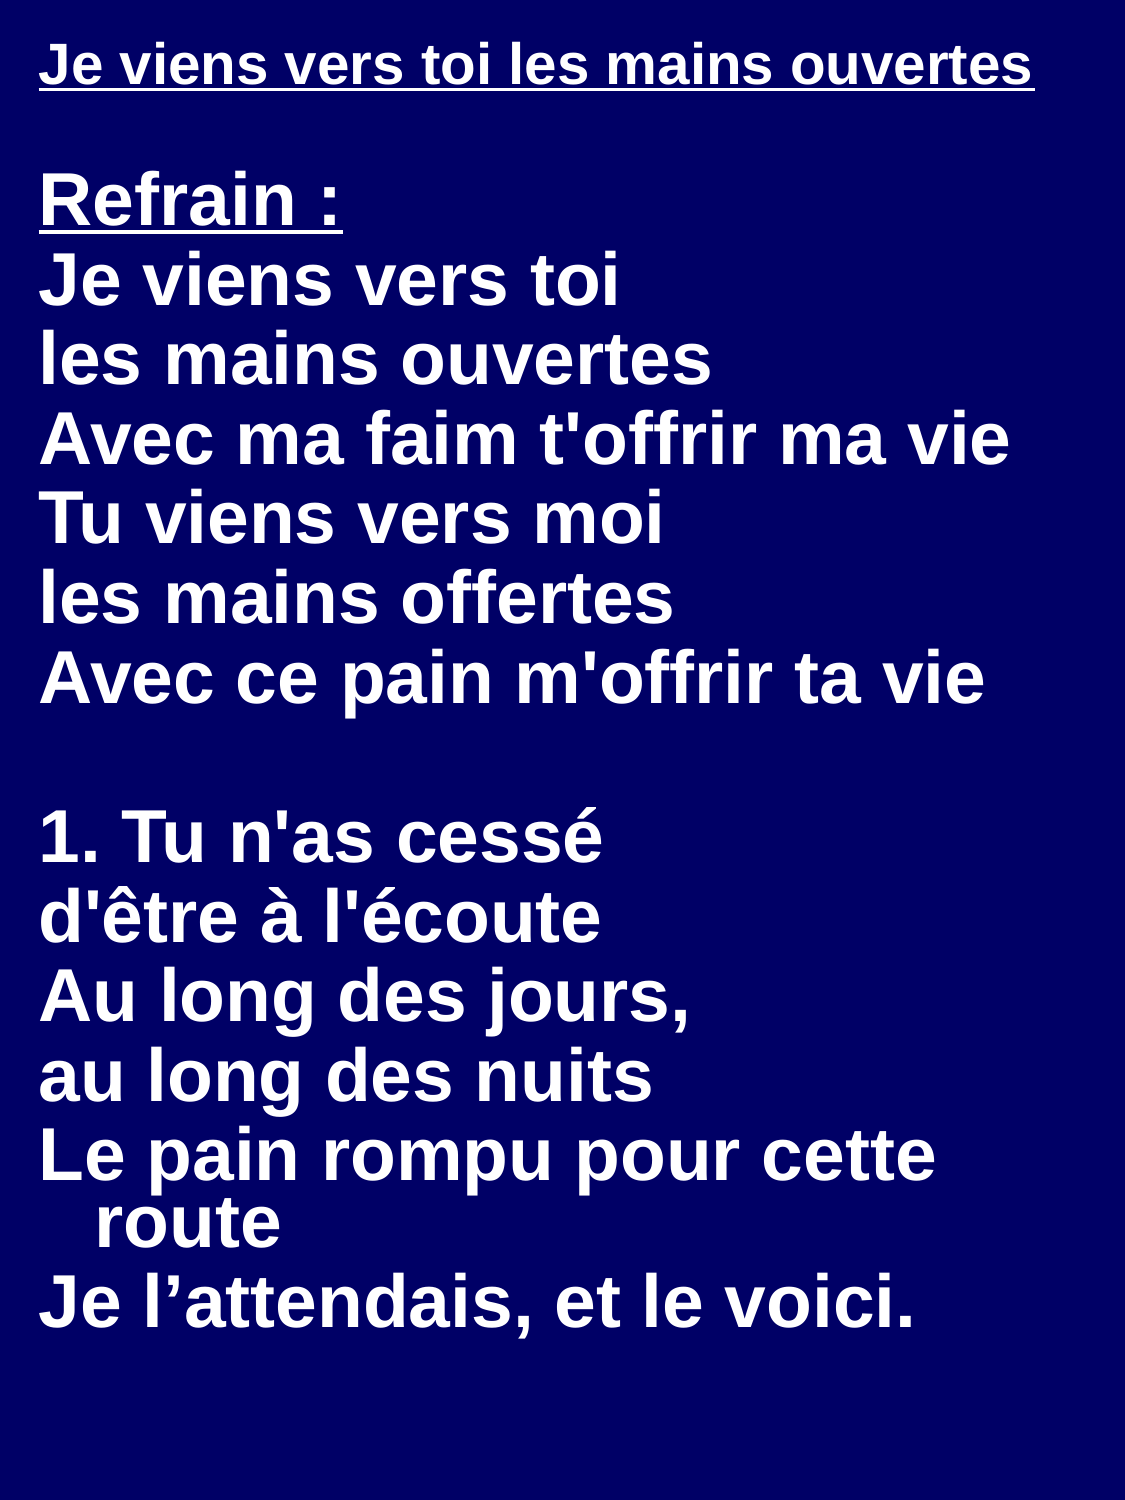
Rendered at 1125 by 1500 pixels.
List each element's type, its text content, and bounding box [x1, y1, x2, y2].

text_box Je viens vers toi les mains ouvertes Refrain : Je viens vers toi les mains ouvertes Avec ma faim t'offrir ma vie Tu viens vers moi les mains offertes Avec ce pain m'offrir ta vie 1. Tu n'as cessé d'être à l'écoute Au long des jours, au long des nuits Le pain rompu pour cette route Je l’attendais, et le voici. [23, 35, 1125, 1441]
